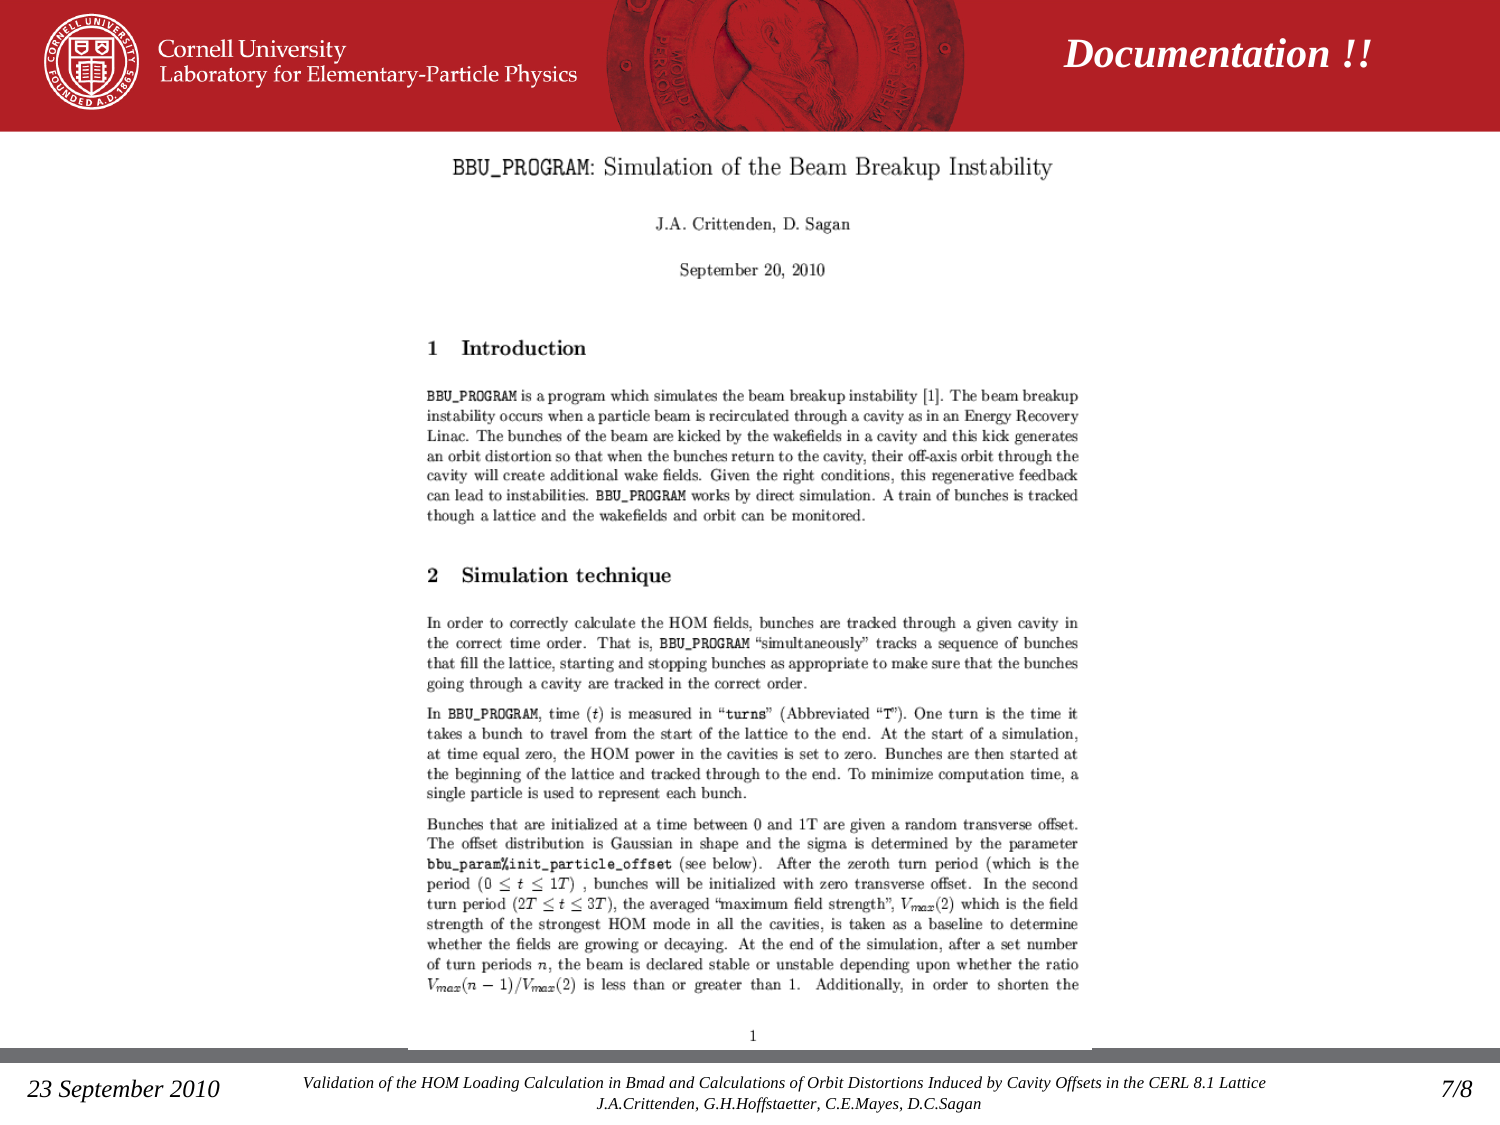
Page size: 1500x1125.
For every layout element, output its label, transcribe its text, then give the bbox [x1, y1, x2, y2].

text_box Documentation !! [937, 29, 1500, 128]
picture [0, 0, 1500, 132]
picture [408, 149, 1092, 1051]
